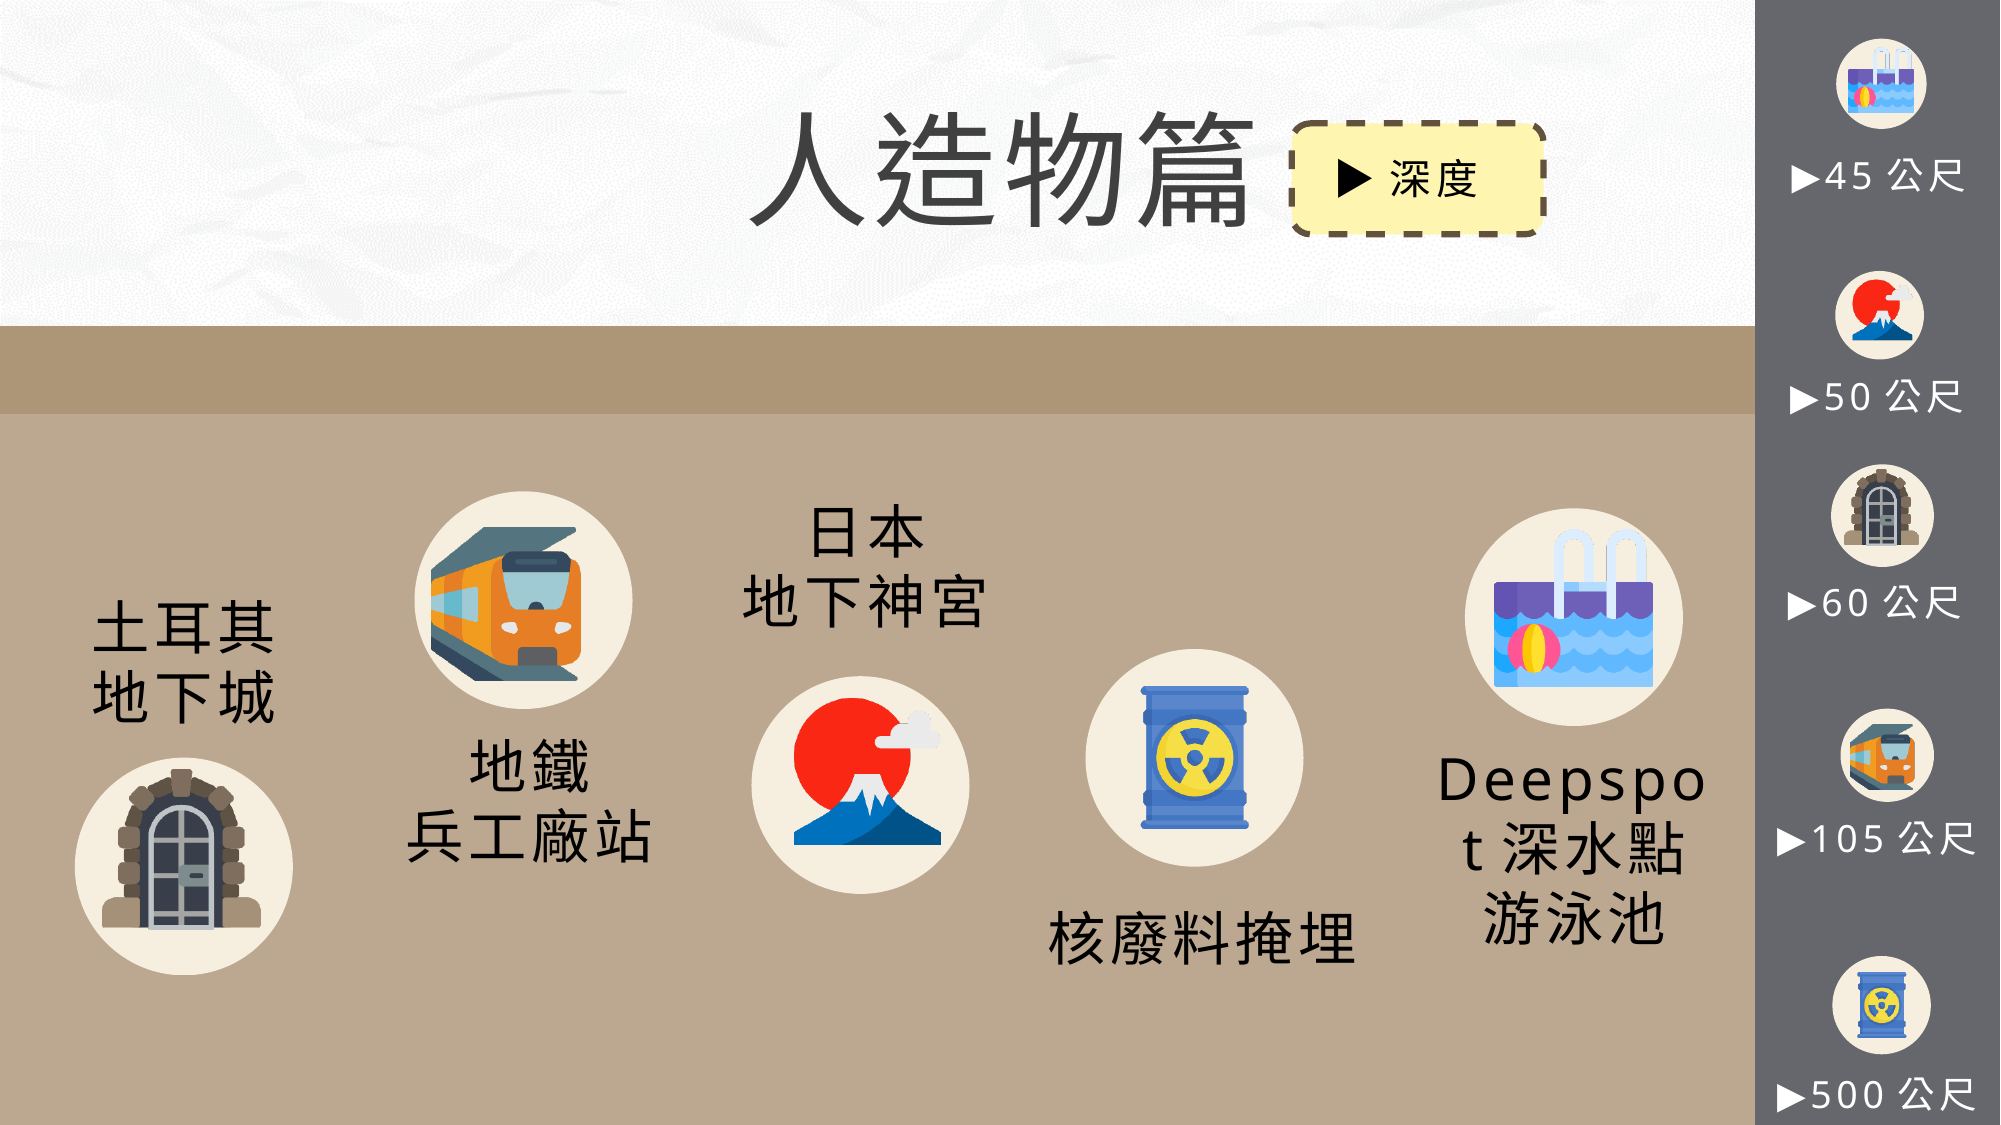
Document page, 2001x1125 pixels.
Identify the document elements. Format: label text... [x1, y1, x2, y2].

text_box 核廢料掩埋 [1009, 897, 1395, 978]
text_box ▶50公尺 [1755, 368, 2000, 424]
text_box [1291, 123, 1544, 235]
text_box [0, 0, 2000, 1125]
text_box ▶60公尺 [1753, 574, 1998, 630]
picture [1835, 270, 1925, 360]
text_box 地鐵 兵工廠站 [372, 725, 687, 876]
picture [414, 491, 633, 709]
text_box ▶105公尺 [1755, 809, 2000, 865]
text_box ▶500公尺 [1755, 1066, 2000, 1122]
picture [1085, 649, 1304, 867]
picture [74, 757, 294, 976]
picture [1836, 38, 1927, 129]
picture [1840, 708, 1935, 802]
picture [1832, 955, 1932, 1055]
picture [1464, 508, 1684, 726]
text_box Deepspot深水點 游泳池 [1417, 737, 1732, 958]
text_box 人造物篇 [662, 87, 1341, 248]
picture [751, 676, 970, 894]
picture [1831, 464, 1935, 567]
text_box ▶45公尺 [1758, 147, 2000, 203]
text_box 土耳其 地下城 [26, 585, 342, 736]
text_box 日本 地下神宮 [721, 490, 1009, 641]
text_box ▶深度 [1322, 147, 1501, 208]
